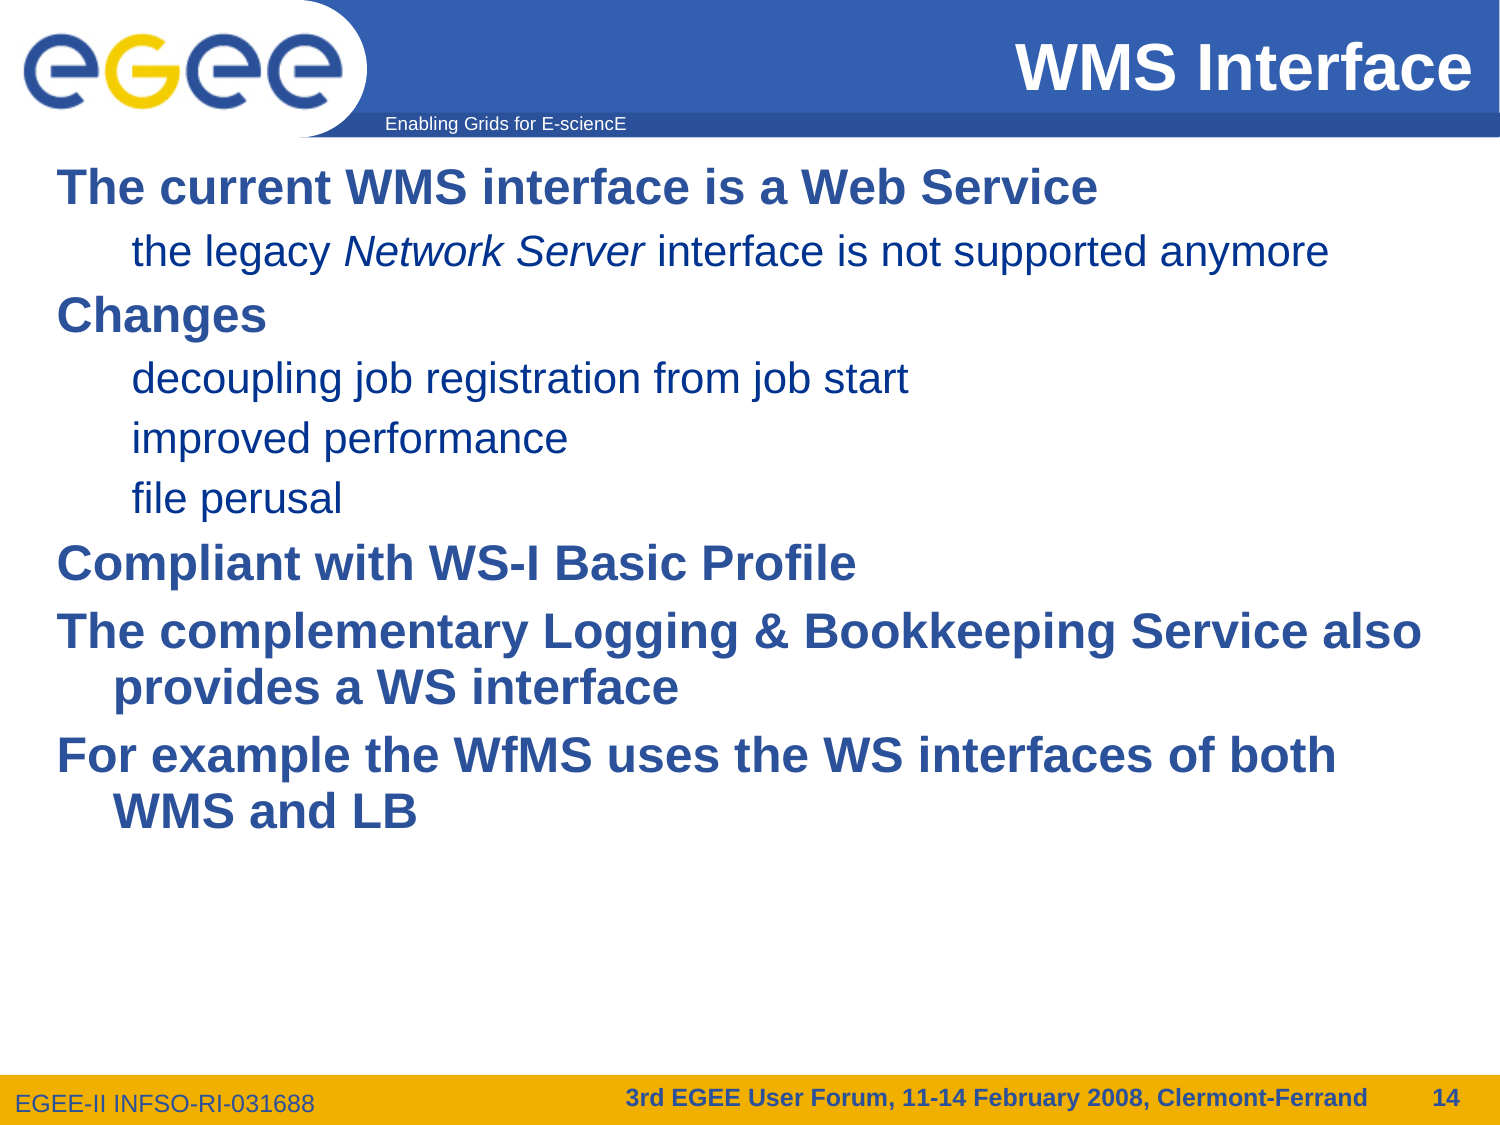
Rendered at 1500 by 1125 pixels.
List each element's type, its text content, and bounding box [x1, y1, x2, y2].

picture [18, 30, 349, 112]
title WMS Interface [369, 0, 1475, 148]
list The current WMS interface is a Web Service the legacy Network Server interface is not supported anymore Changes decoupling job registration from job start improved performance file perusal Compliant with WS-I Basic Profile The complementary Logging & Bookkeeping Service also provides a WS interface For example the WfMS uses the WS interfaces of both WMS and LB [56, 159, 1466, 1042]
